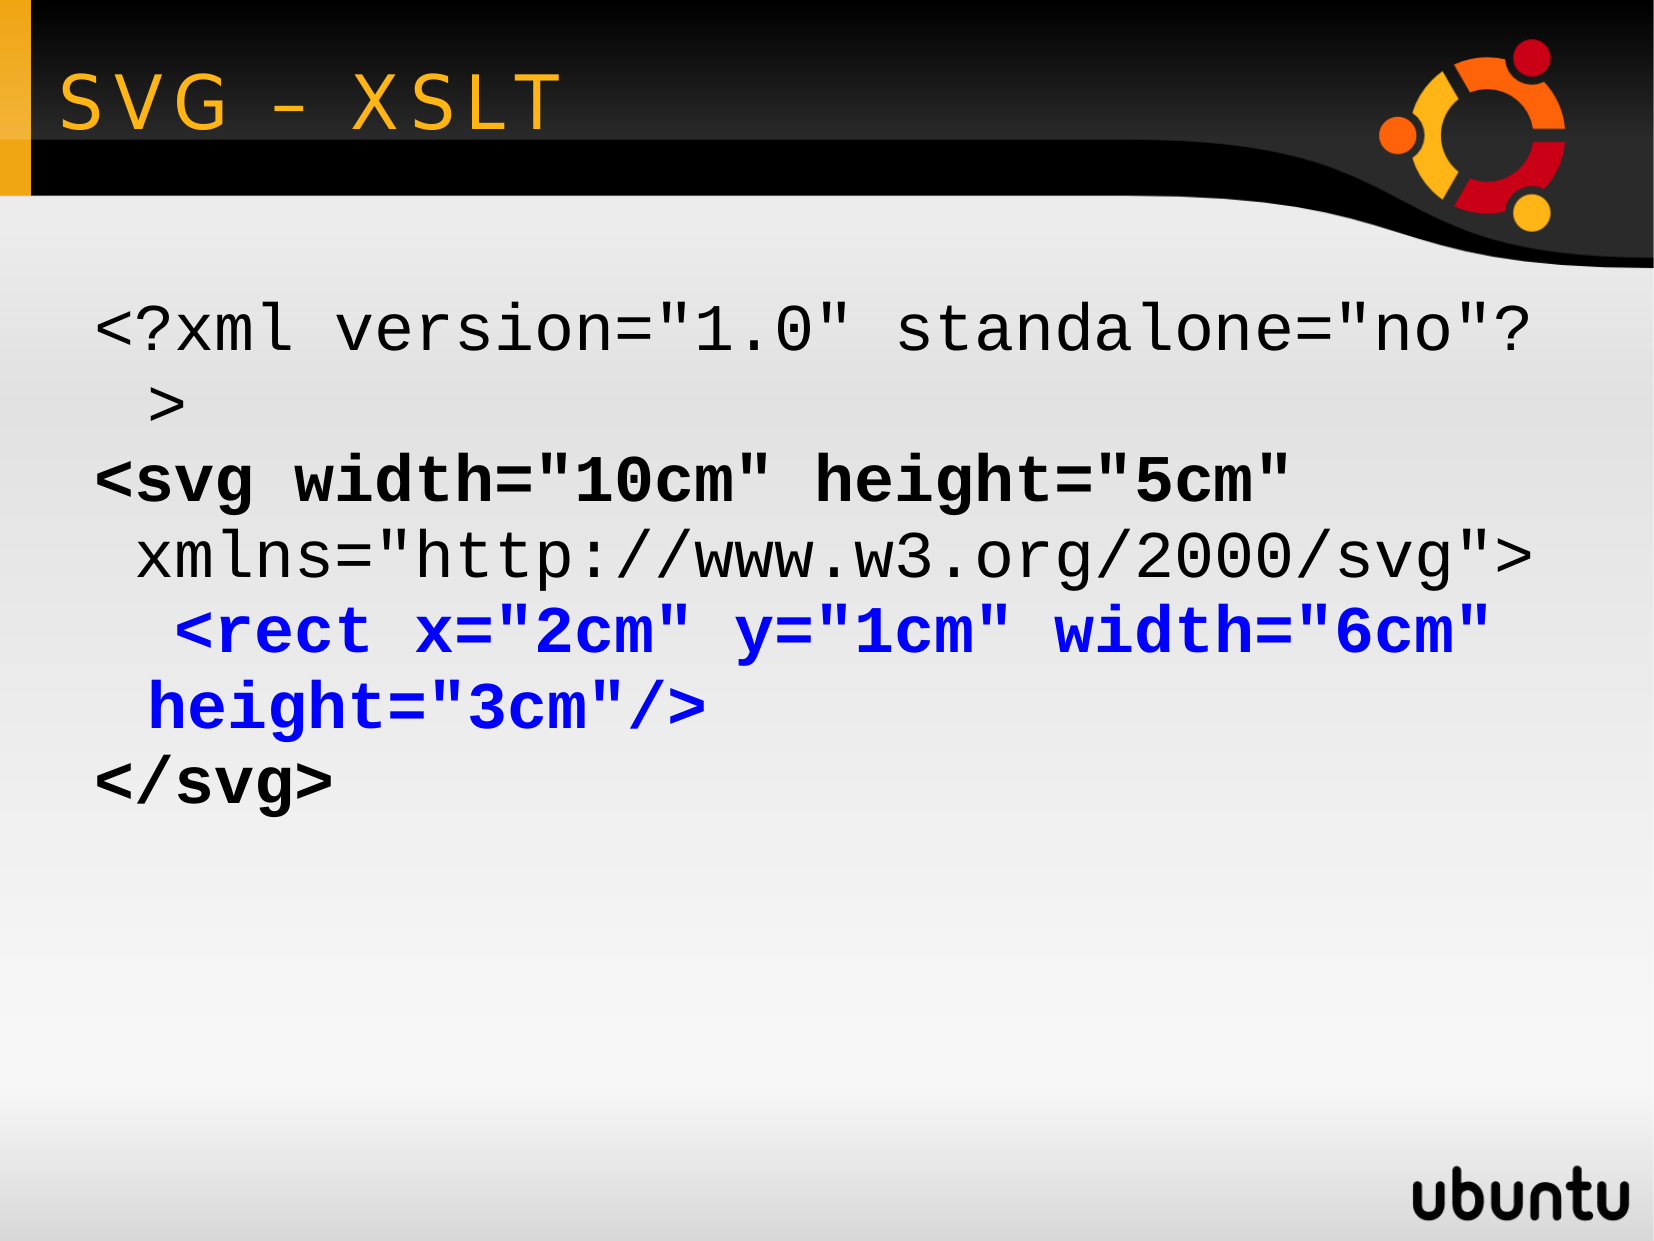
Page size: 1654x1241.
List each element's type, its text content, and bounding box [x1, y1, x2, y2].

list <?xml version="1.0" standalone="no"?> <svg width="10cm" height="5cm" xmlns="http://www.w3.org/2000/svg"> <rect x="2cm" y="1cm" width="6cm" height="3cm"/> </svg> [76, 295, 1565, 1114]
picture [0, 0, 1654, 1241]
title SVG – XSLT [59, 29, 1270, 178]
